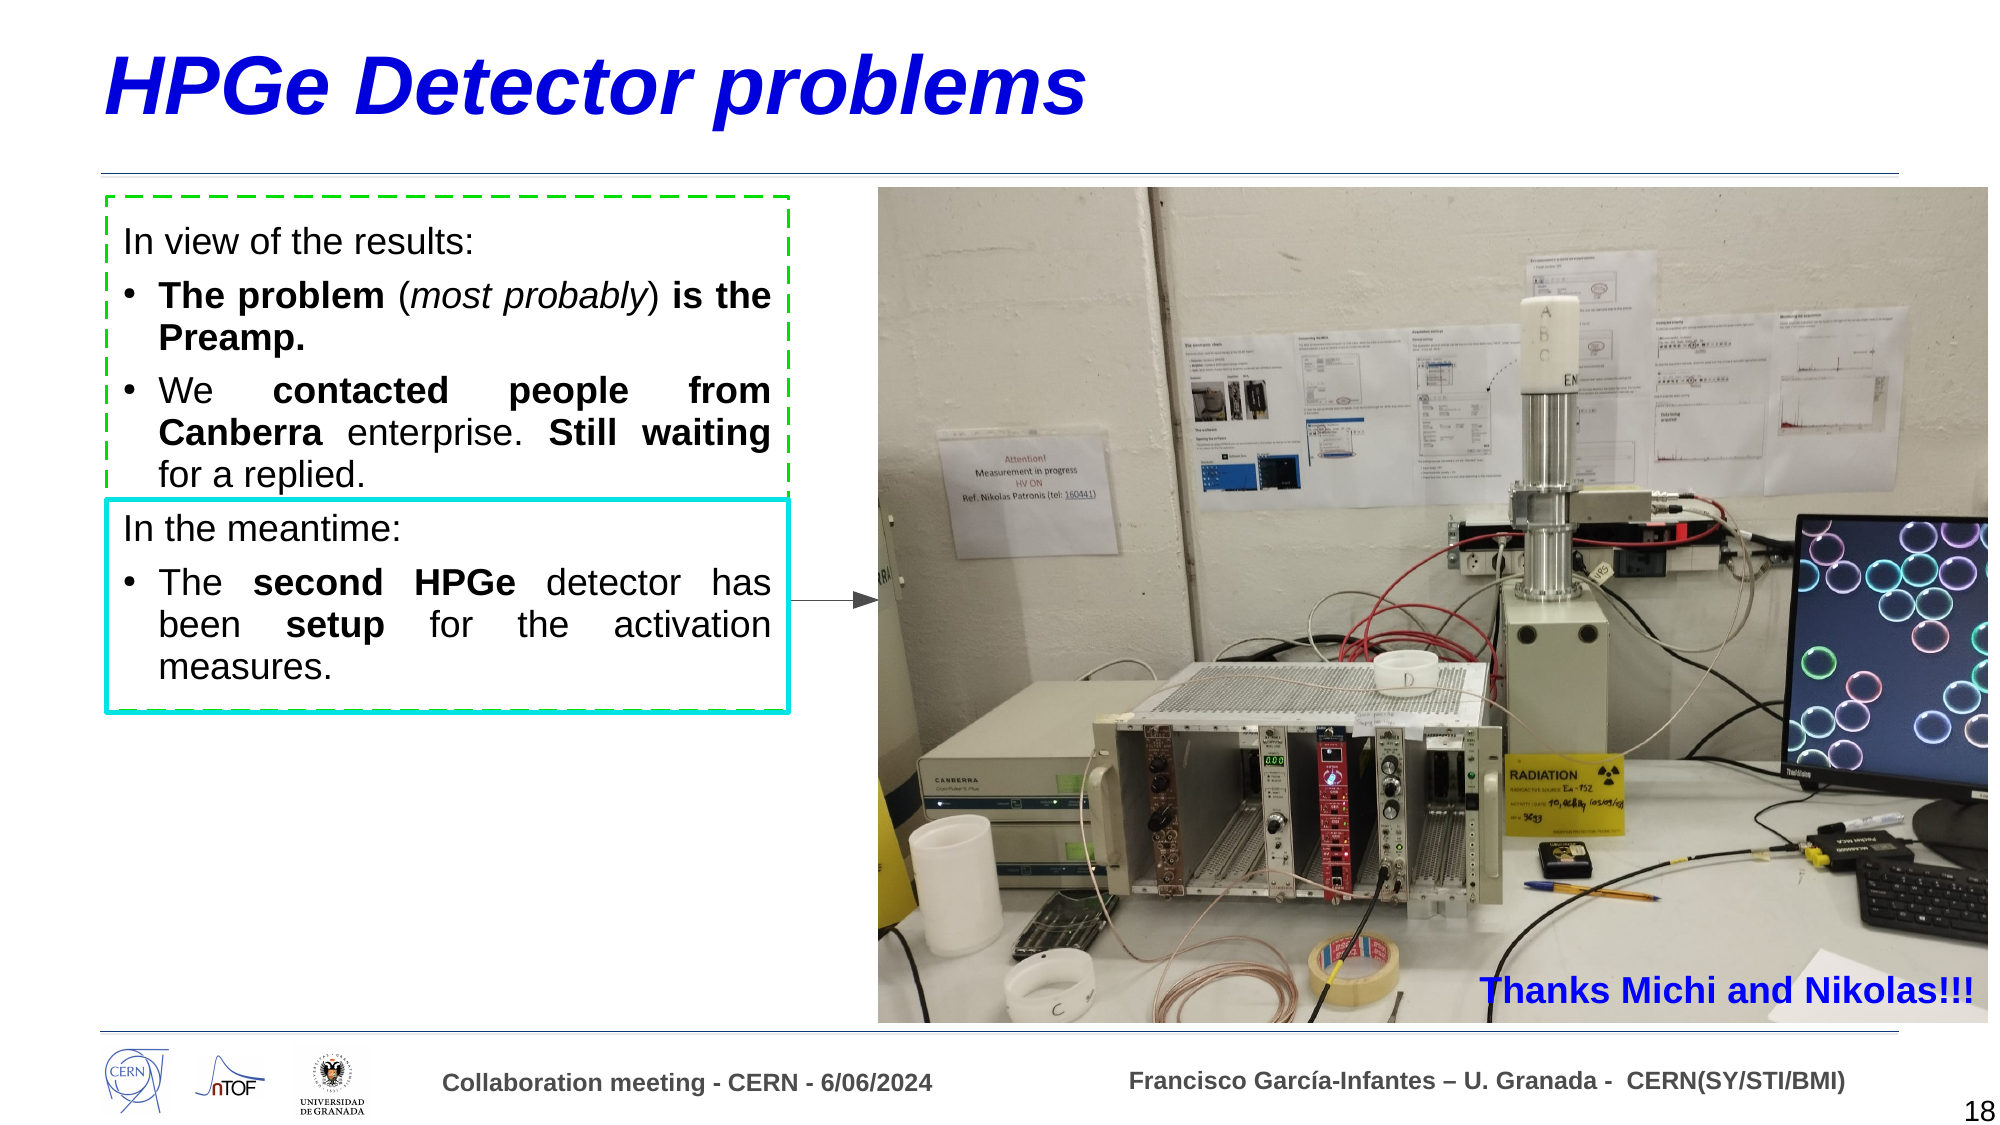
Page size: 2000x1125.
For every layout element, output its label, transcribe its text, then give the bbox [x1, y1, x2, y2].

text_box Francisco García-Infantes – U. Granada - CERN(SY/STI/BMI) [1100, 1040, 1876, 1122]
picture [102, 1046, 172, 1116]
text_box In view of the results: The problem (most probably) is the Preamp. We contacted people from Canberra enterprise. Still waiting for a replied. In the meantime: The second HPGe detector has been setup for the activation measures. [106, 196, 789, 499]
picture [293, 1043, 370, 1120]
text_box Collaboration meeting - CERN - 6/06/2024 [400, 1040, 976, 1125]
text_box [106, 499, 789, 713]
picture [195, 1055, 265, 1098]
text_box Thanks Michi and Nikolas!!! [1464, 961, 1991, 1019]
picture [878, 187, 1988, 1023]
text_box 18 [1948, 1079, 2000, 1125]
text_box HPGe Detector problems [90, 31, 1105, 140]
